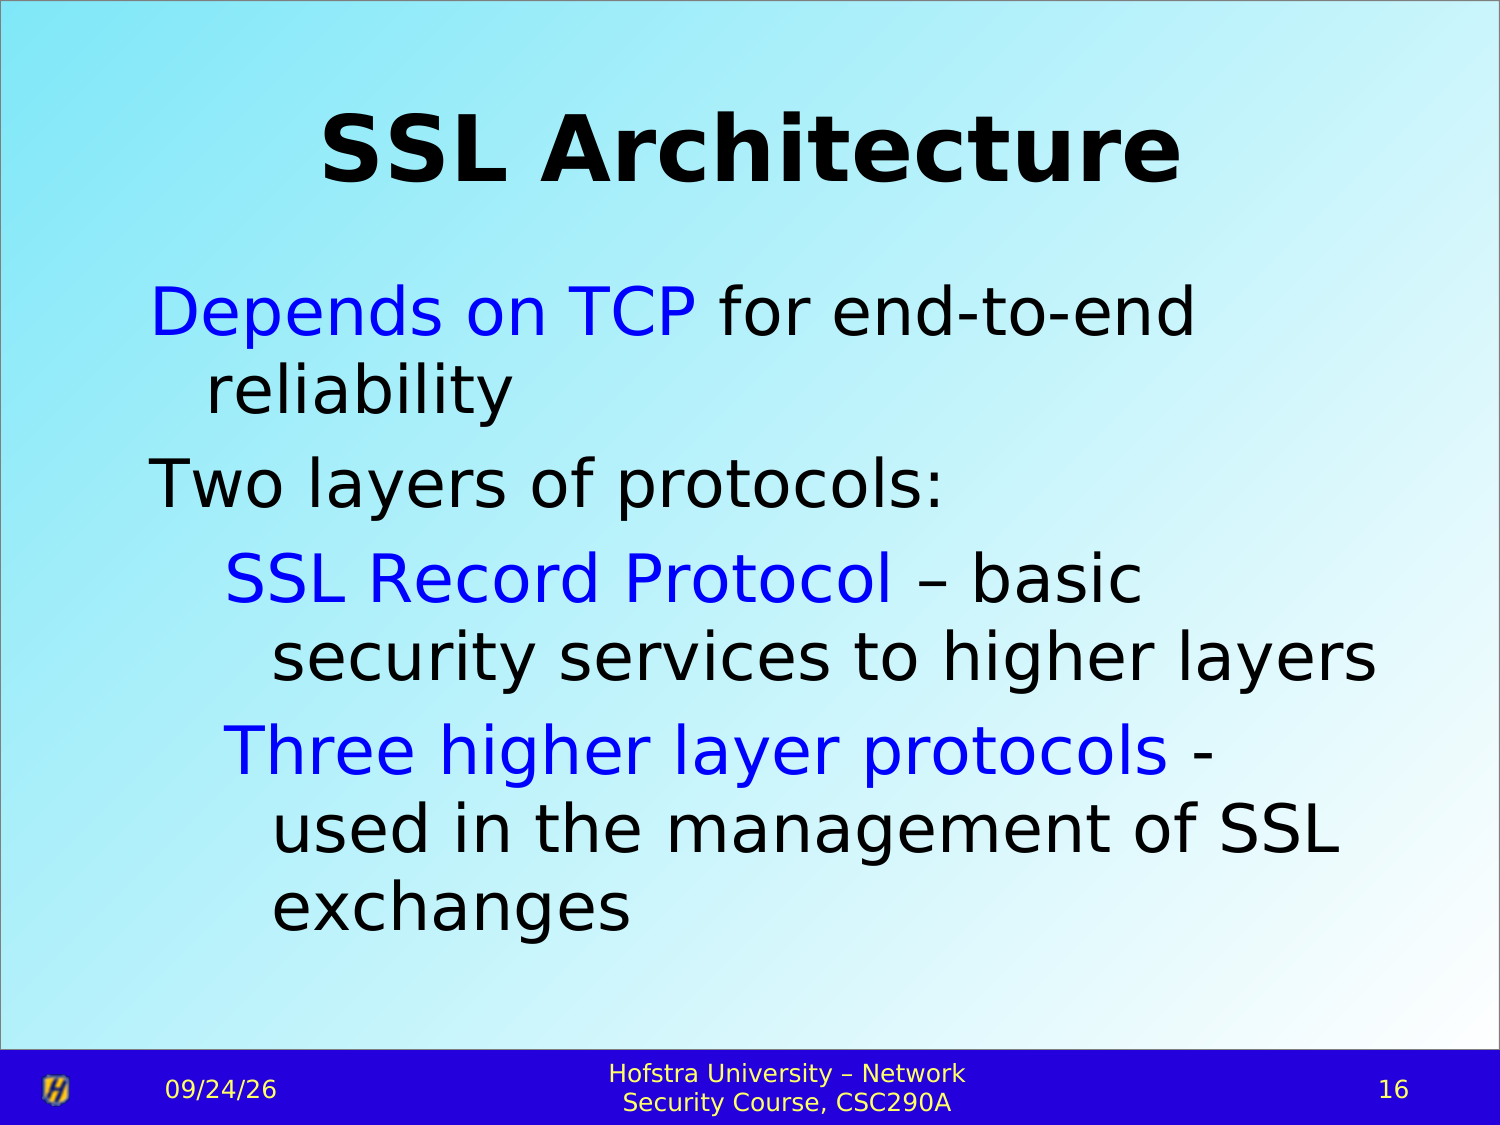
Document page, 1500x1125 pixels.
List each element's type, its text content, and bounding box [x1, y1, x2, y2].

title SSL Architecture [112, 85, 1391, 212]
picture [37, 1072, 76, 1110]
list Depends on TCP for end-to-end reliability Two layers of protocols: SSL Record Protocol – basic security services to higher layers Three higher layer protocols - used in the management of SSL exchanges [134, 265, 1410, 954]
